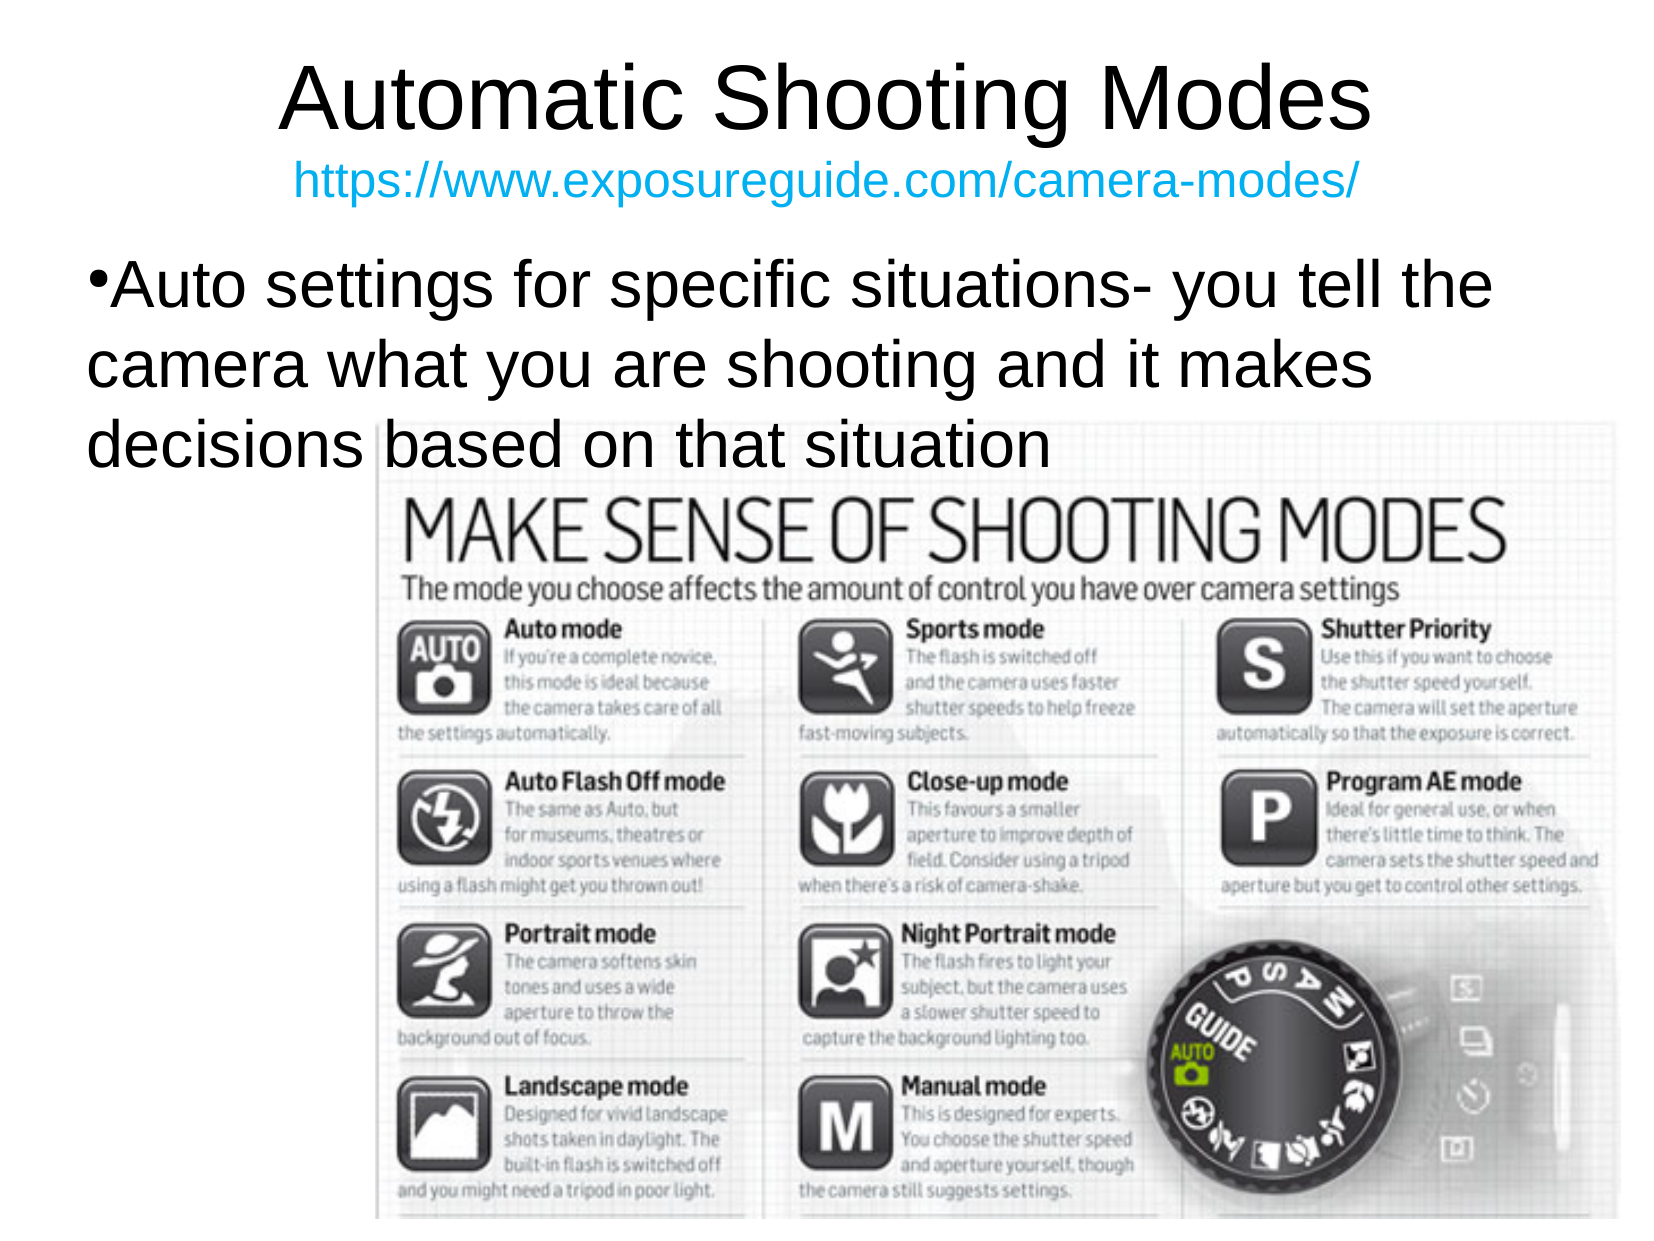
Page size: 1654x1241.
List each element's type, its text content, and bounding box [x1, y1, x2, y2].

picture [375, 420, 1621, 1220]
subtitle Auto settings for specific situations- you tell the camera what you are shooting and it makes decisions based on that situation [86, 0, 1576, 721]
